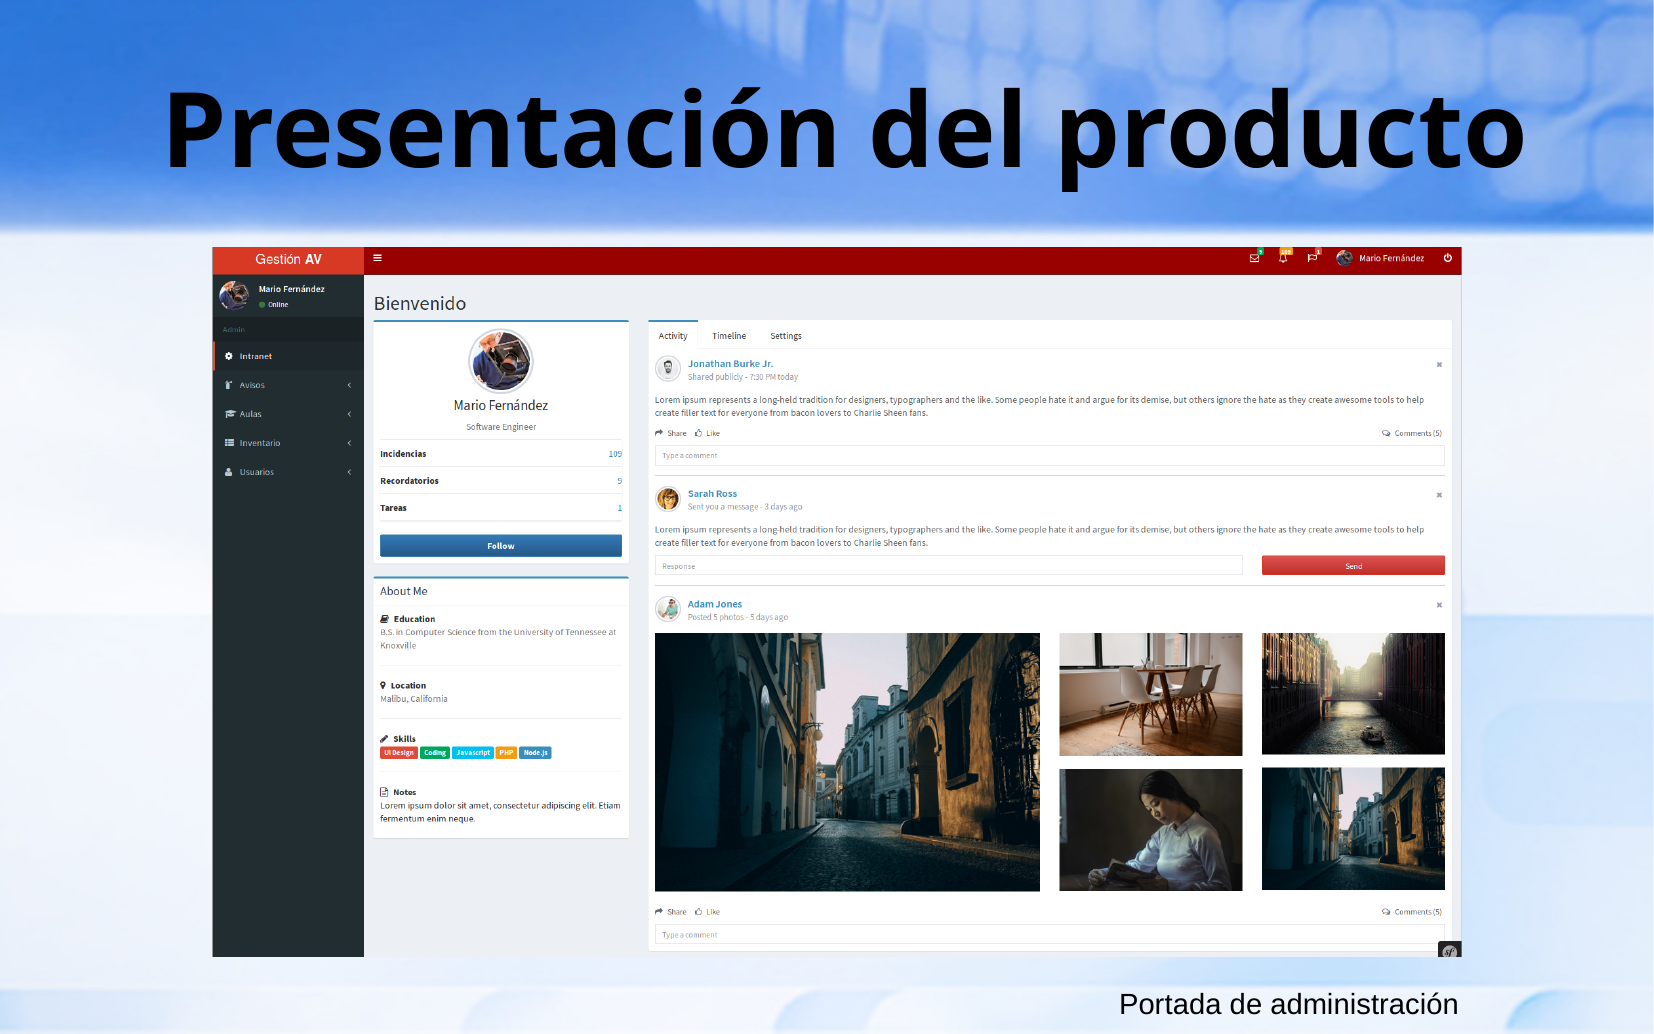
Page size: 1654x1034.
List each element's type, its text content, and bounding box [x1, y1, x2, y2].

picture [0, 0, 1654, 1034]
title Presentación del producto [82, 41, 1571, 214]
text_box Portada de administración [1104, 980, 1475, 1028]
